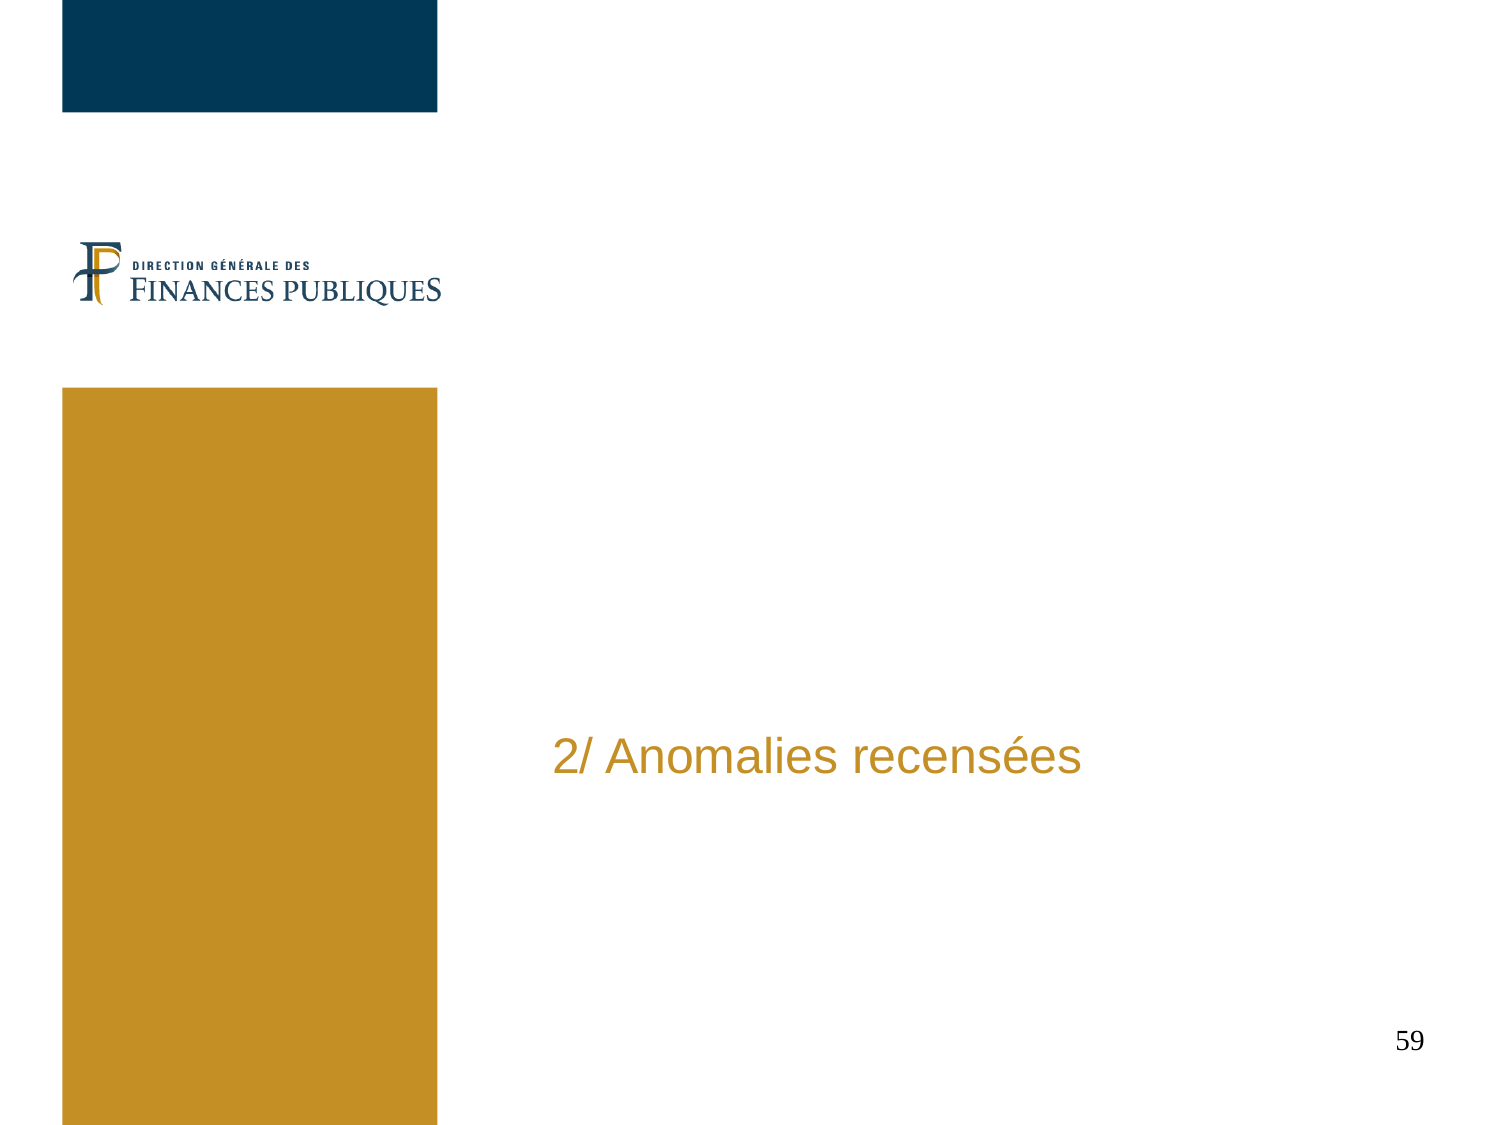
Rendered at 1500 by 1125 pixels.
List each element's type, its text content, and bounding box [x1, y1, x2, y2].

title 2/ Anomalies recensées [537, 648, 1440, 865]
picture [50, 219, 463, 328]
